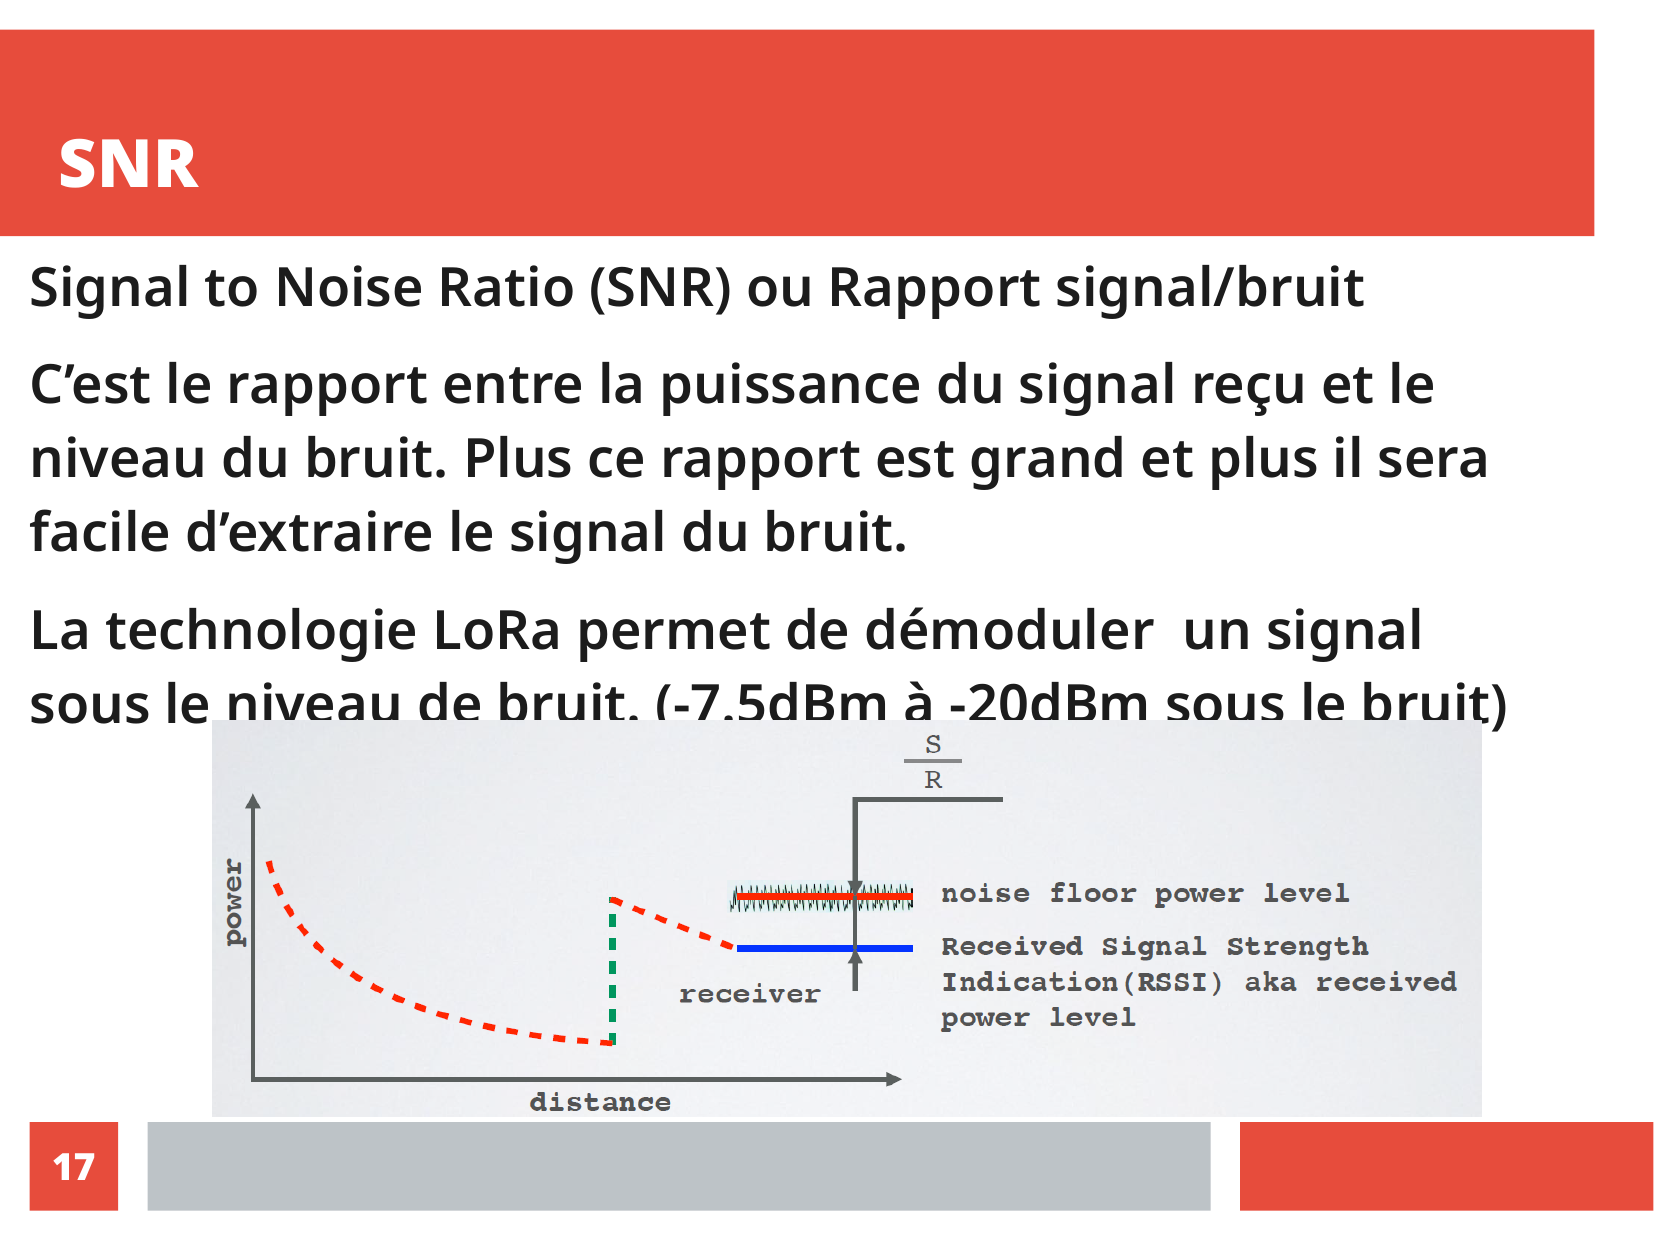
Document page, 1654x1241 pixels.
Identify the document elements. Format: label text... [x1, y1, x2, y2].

picture [212, 720, 1482, 1117]
title SNR [59, 59, 1595, 207]
list Signal to Noise Ratio (SNR) ou Rapport signal/bruit C’est le rapport entre la puissance du signal reçu et le niveau du bruit. Plus ce rapport est grand et plus il sera facile d’extraire le signal du bruit. La technologie LoRa permet de démoduler un signal sous le niveau de bruit. (-7.5dBm à -20dBm sous le bruit) [29, 248, 1536, 1016]
